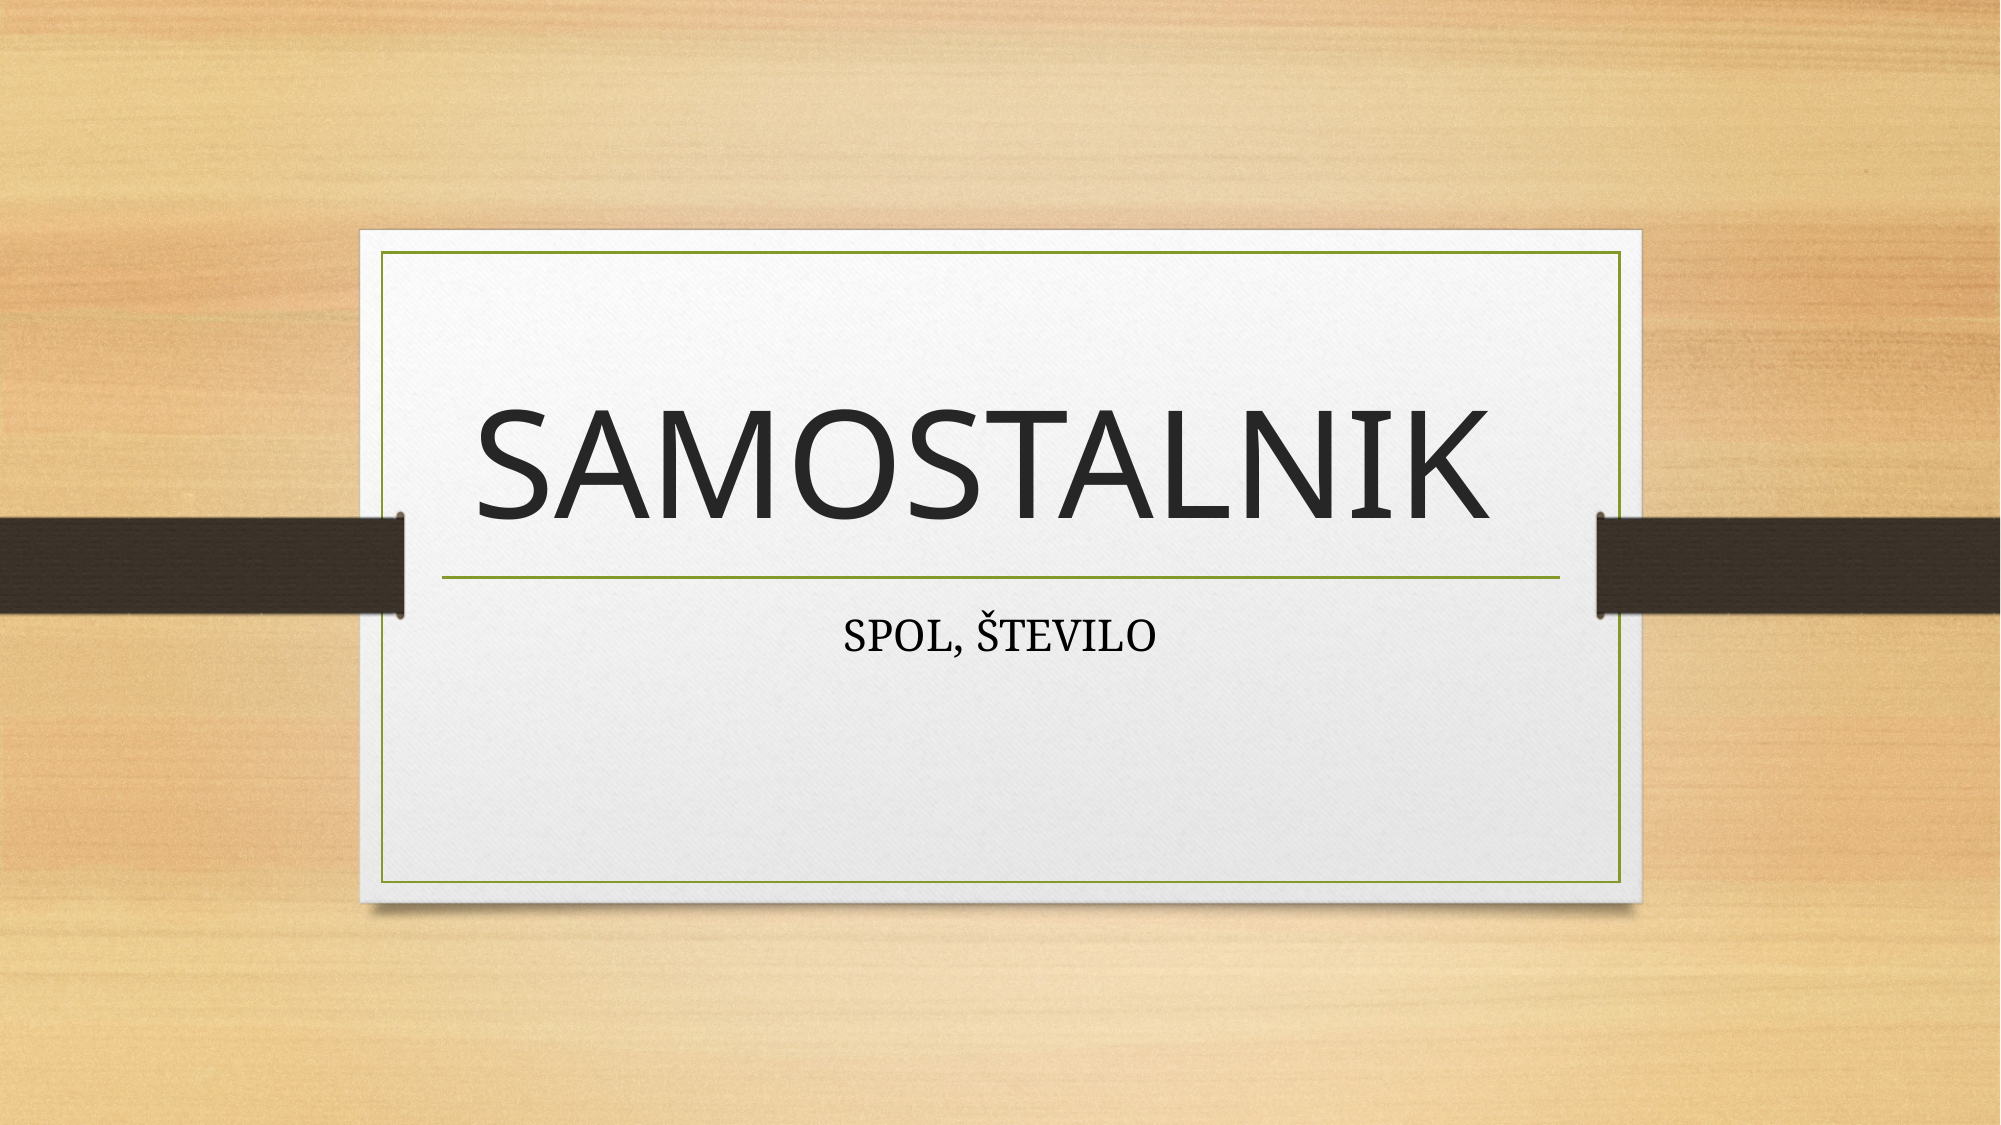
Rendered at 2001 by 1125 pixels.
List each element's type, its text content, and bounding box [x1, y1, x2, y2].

subtitle SPOL, ŠTEVILO [441, 600, 1560, 817]
title SAMOSTALNIK [441, 306, 1560, 556]
